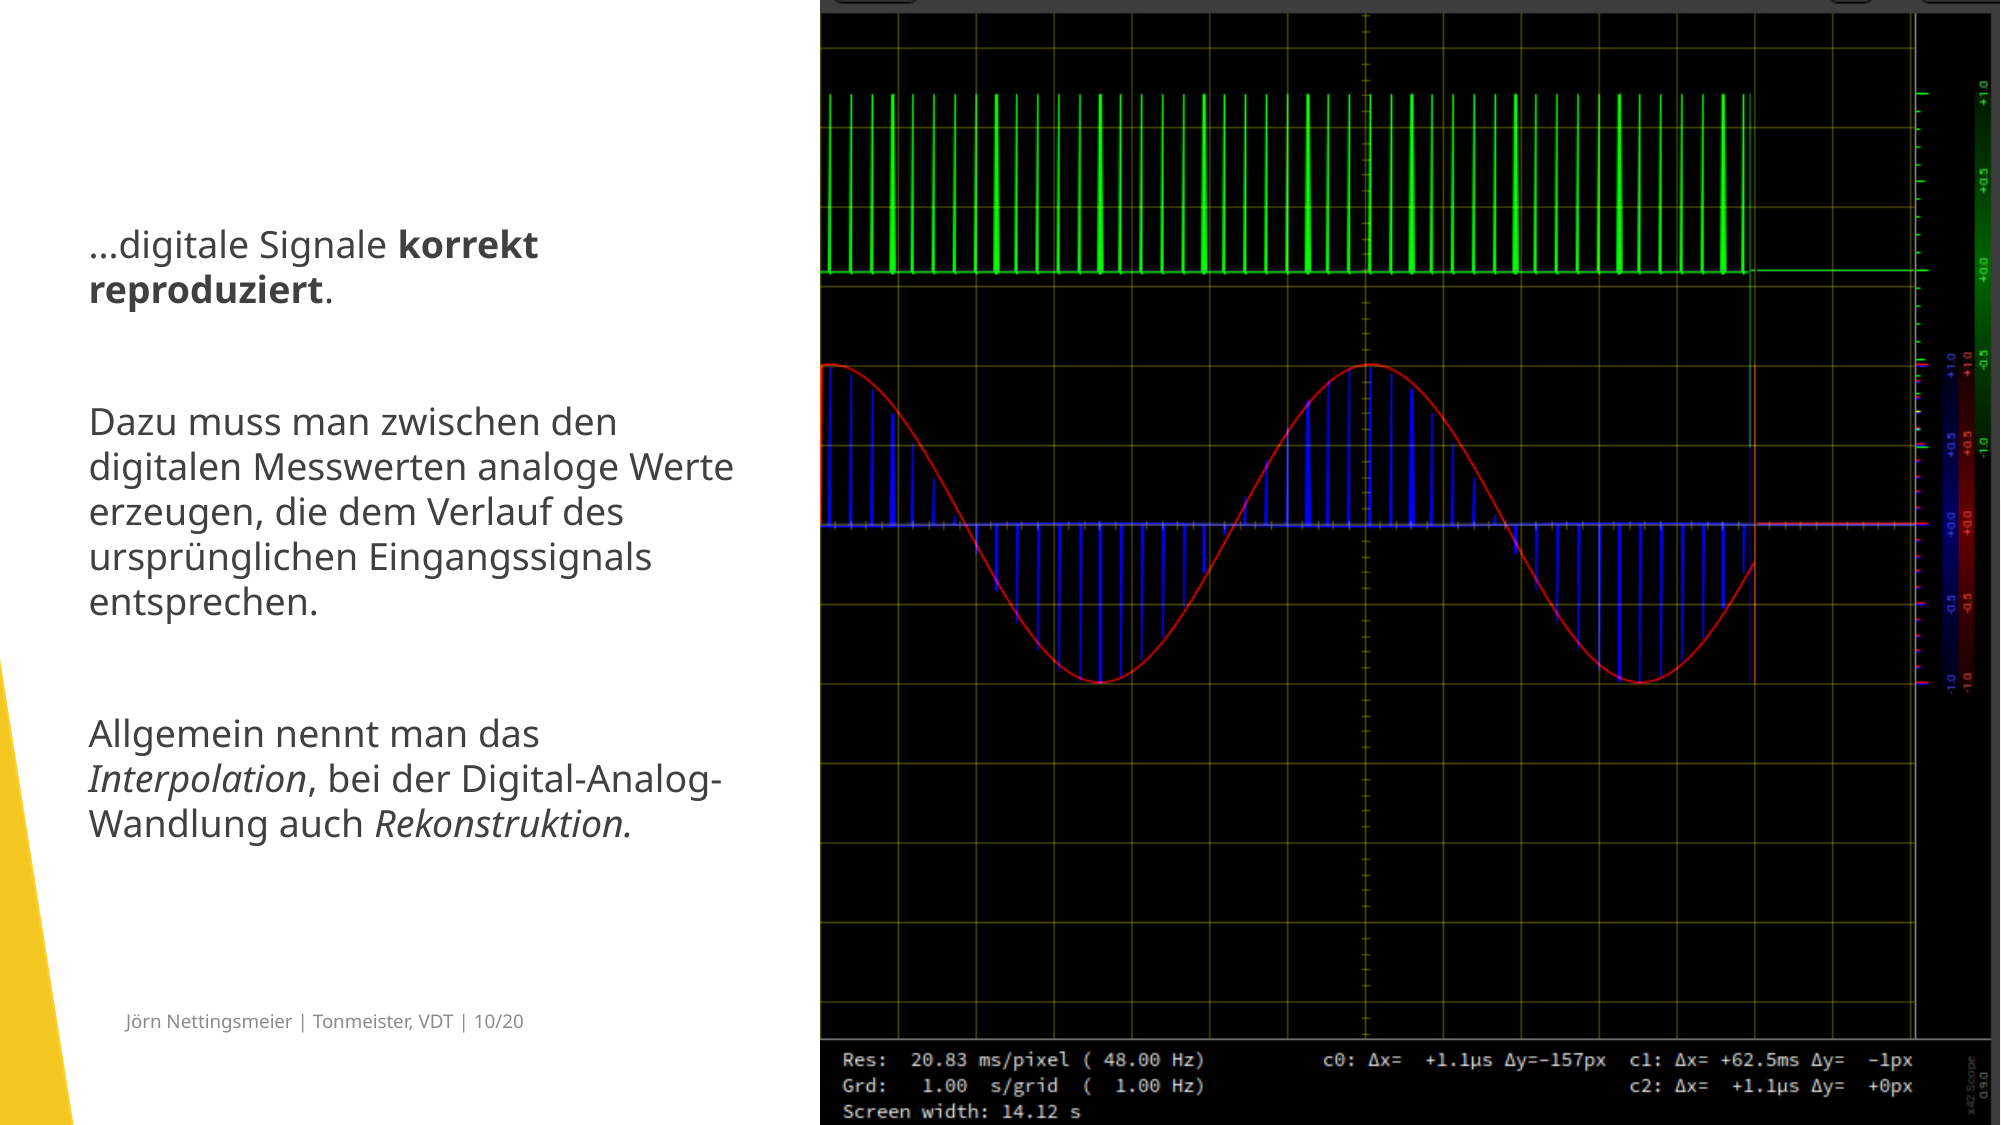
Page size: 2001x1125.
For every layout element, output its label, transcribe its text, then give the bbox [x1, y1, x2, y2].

picture [820, 0, 2000, 1125]
list ...digitale Signale korrekt reproduziert. Dazu muss man zwischen den digitalen Messwerten analoge Werte erzeugen, die dem Verlauf des ursprünglichen Eingangssignals entsprechen. Allgemein nennt man das Interpolation, bei der Digital-Analog-Wandlung auch Rekonstruktion. [73, 75, 788, 992]
text_box Jörn Nettingsmeier | Tonmeister, VDT | 10/20 [111, 991, 820, 1051]
